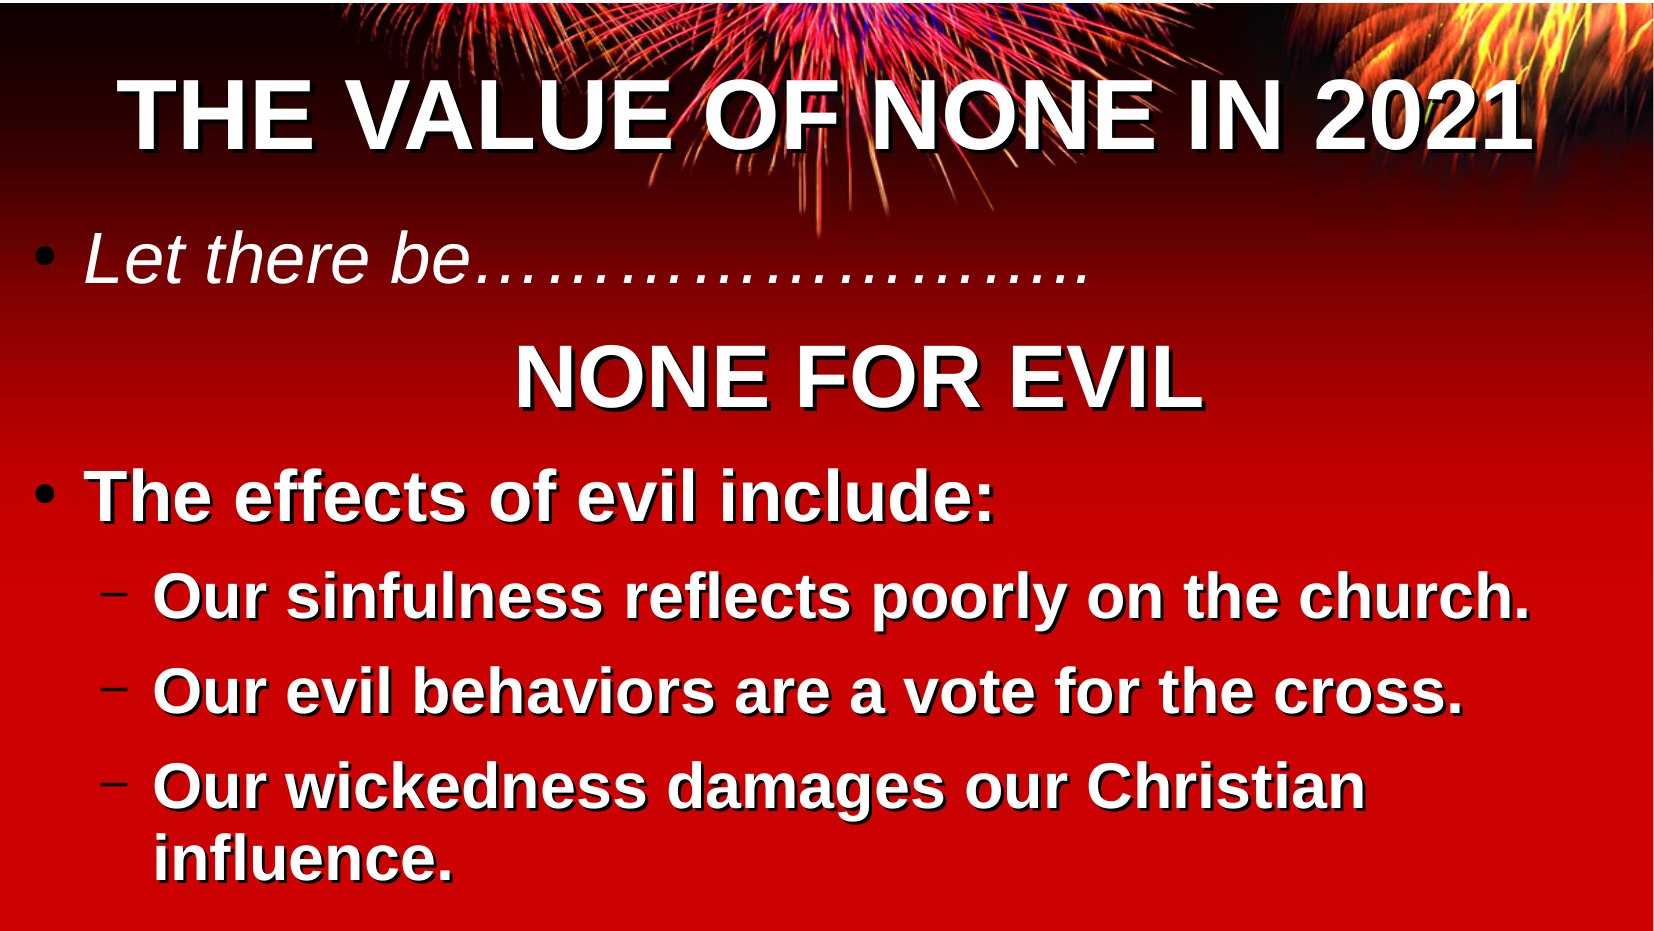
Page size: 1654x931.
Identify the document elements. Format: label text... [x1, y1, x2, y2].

list Let there be…………………….. NONE FOR EVIL The effects of evil include: Our sinfulness reflects poorly on the church. Our evil behaviors are a vote for the cross. Our wickedness damages our Christian influence. [15, 217, 1636, 901]
picture [0, 3, 1654, 931]
title THE VALUE OF NONE IN 2021 [82, 37, 1571, 193]
